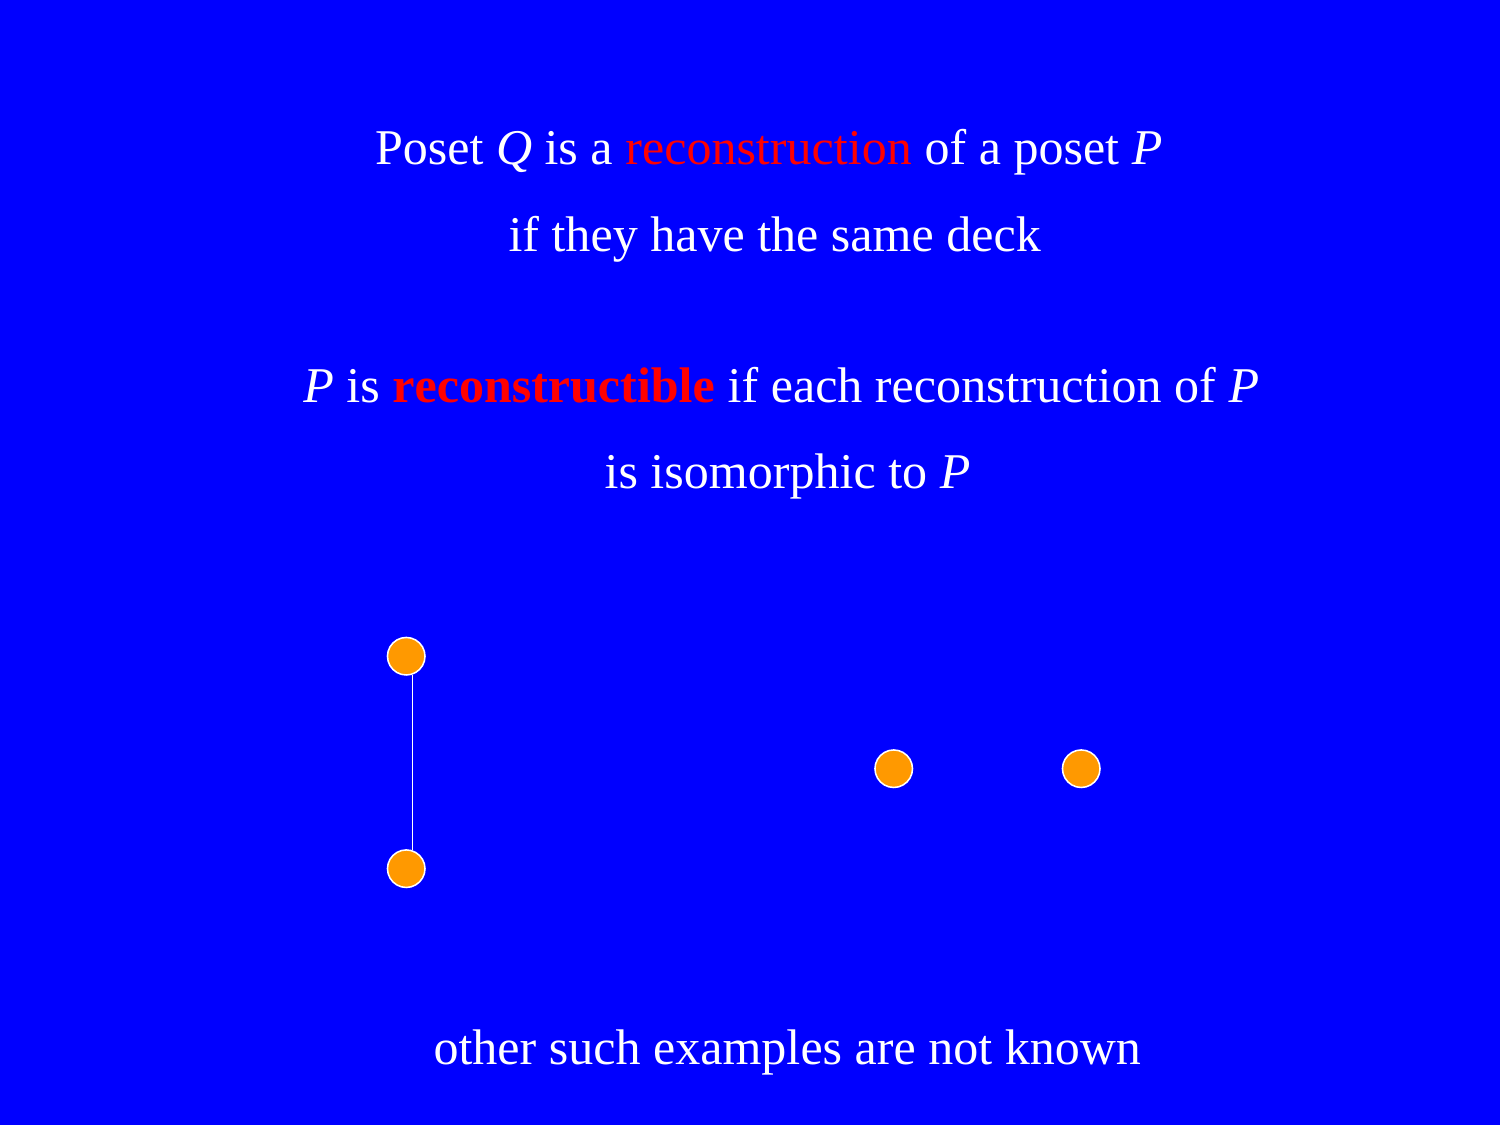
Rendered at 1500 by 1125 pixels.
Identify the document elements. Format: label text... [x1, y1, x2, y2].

text_box [387, 637, 426, 676]
text_box other such examples are not known [249, 1012, 1326, 1084]
text_box P is reconstructible if each reconstruction of P is isomorphic to P [249, 350, 1326, 508]
text_box [1062, 749, 1101, 788]
text_box [387, 849, 426, 888]
text_box Poset Q is a reconstruction of a poset P if they have the same deck [137, 112, 1413, 270]
text_box [874, 749, 913, 788]
